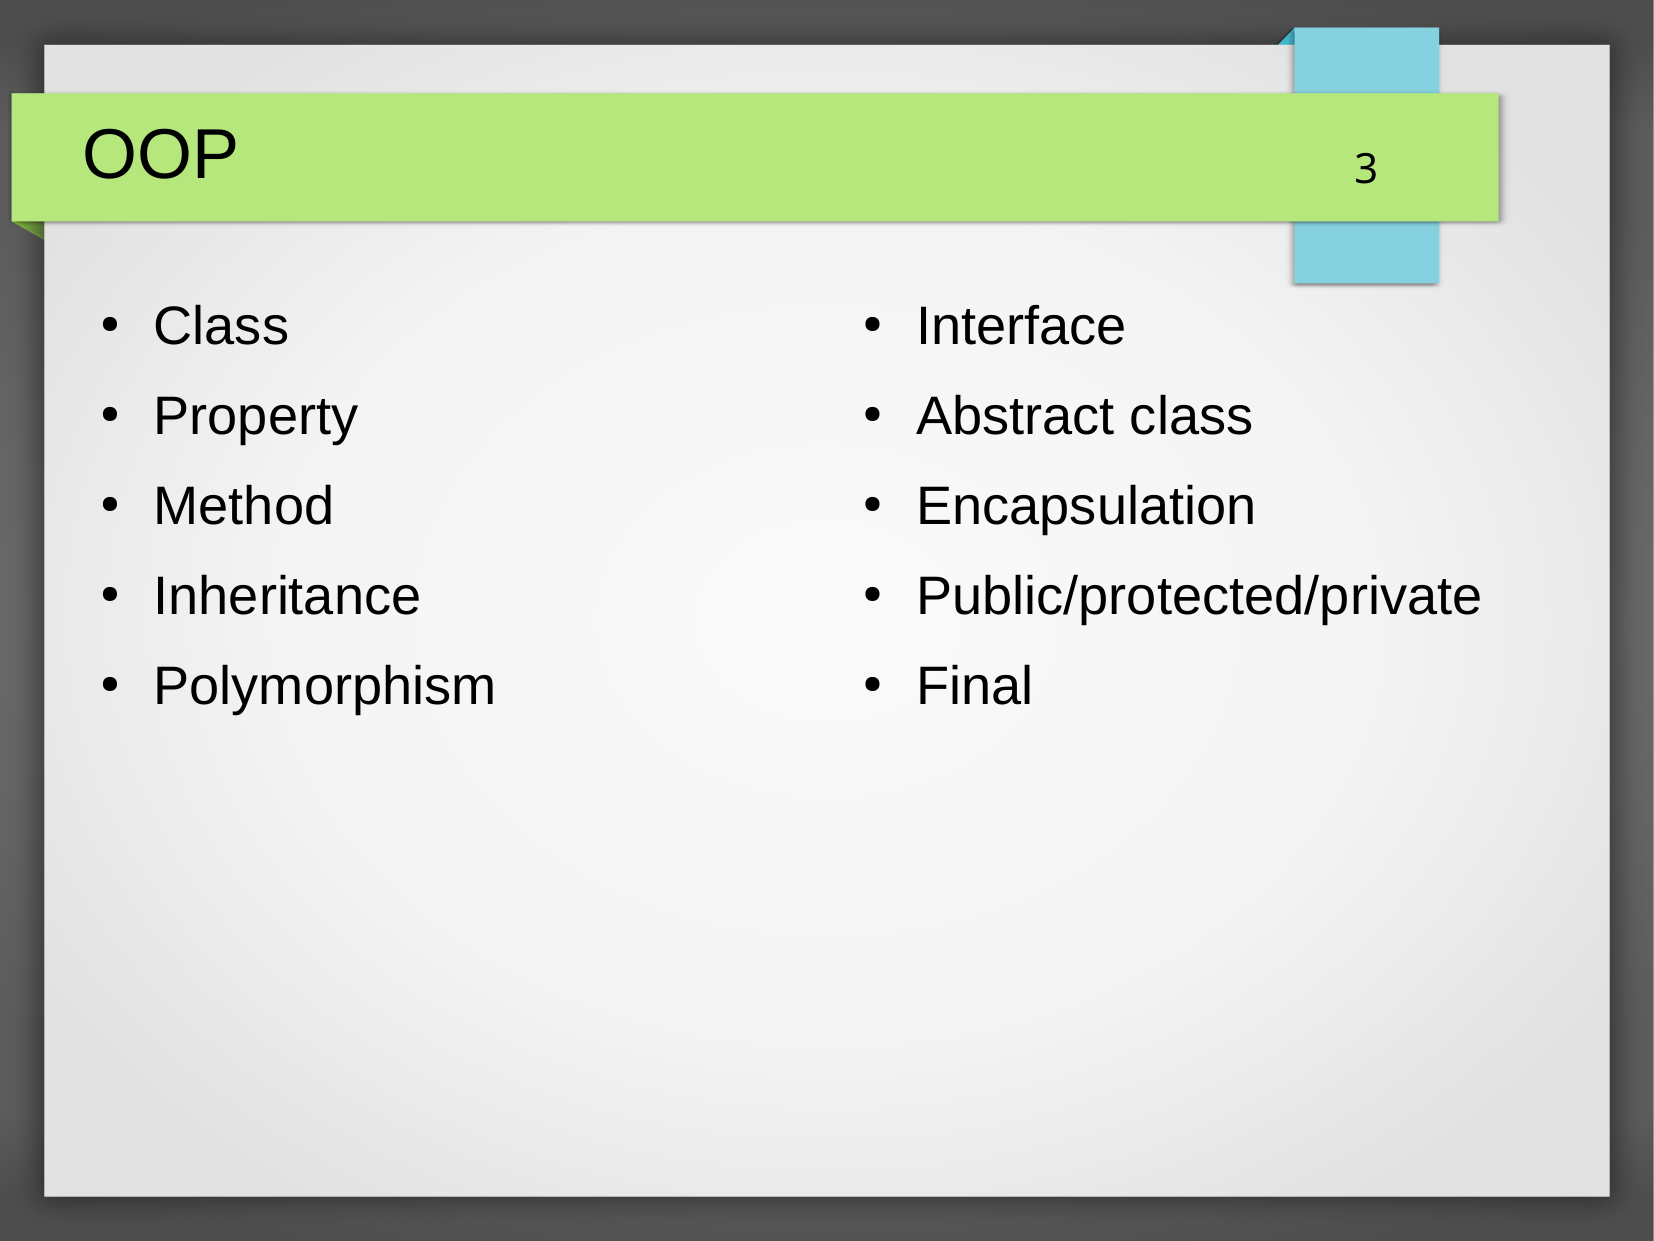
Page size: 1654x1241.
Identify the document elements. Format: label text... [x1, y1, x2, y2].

title OOP [82, 94, 1264, 213]
list Class Property Method Inheritance Polymorphism [82, 295, 809, 1015]
picture [0, 0, 1654, 1241]
list Interface Abstract class Encapsulation Public/protected/private Final [845, 295, 1572, 1015]
text_box <number> [1254, 131, 1479, 207]
